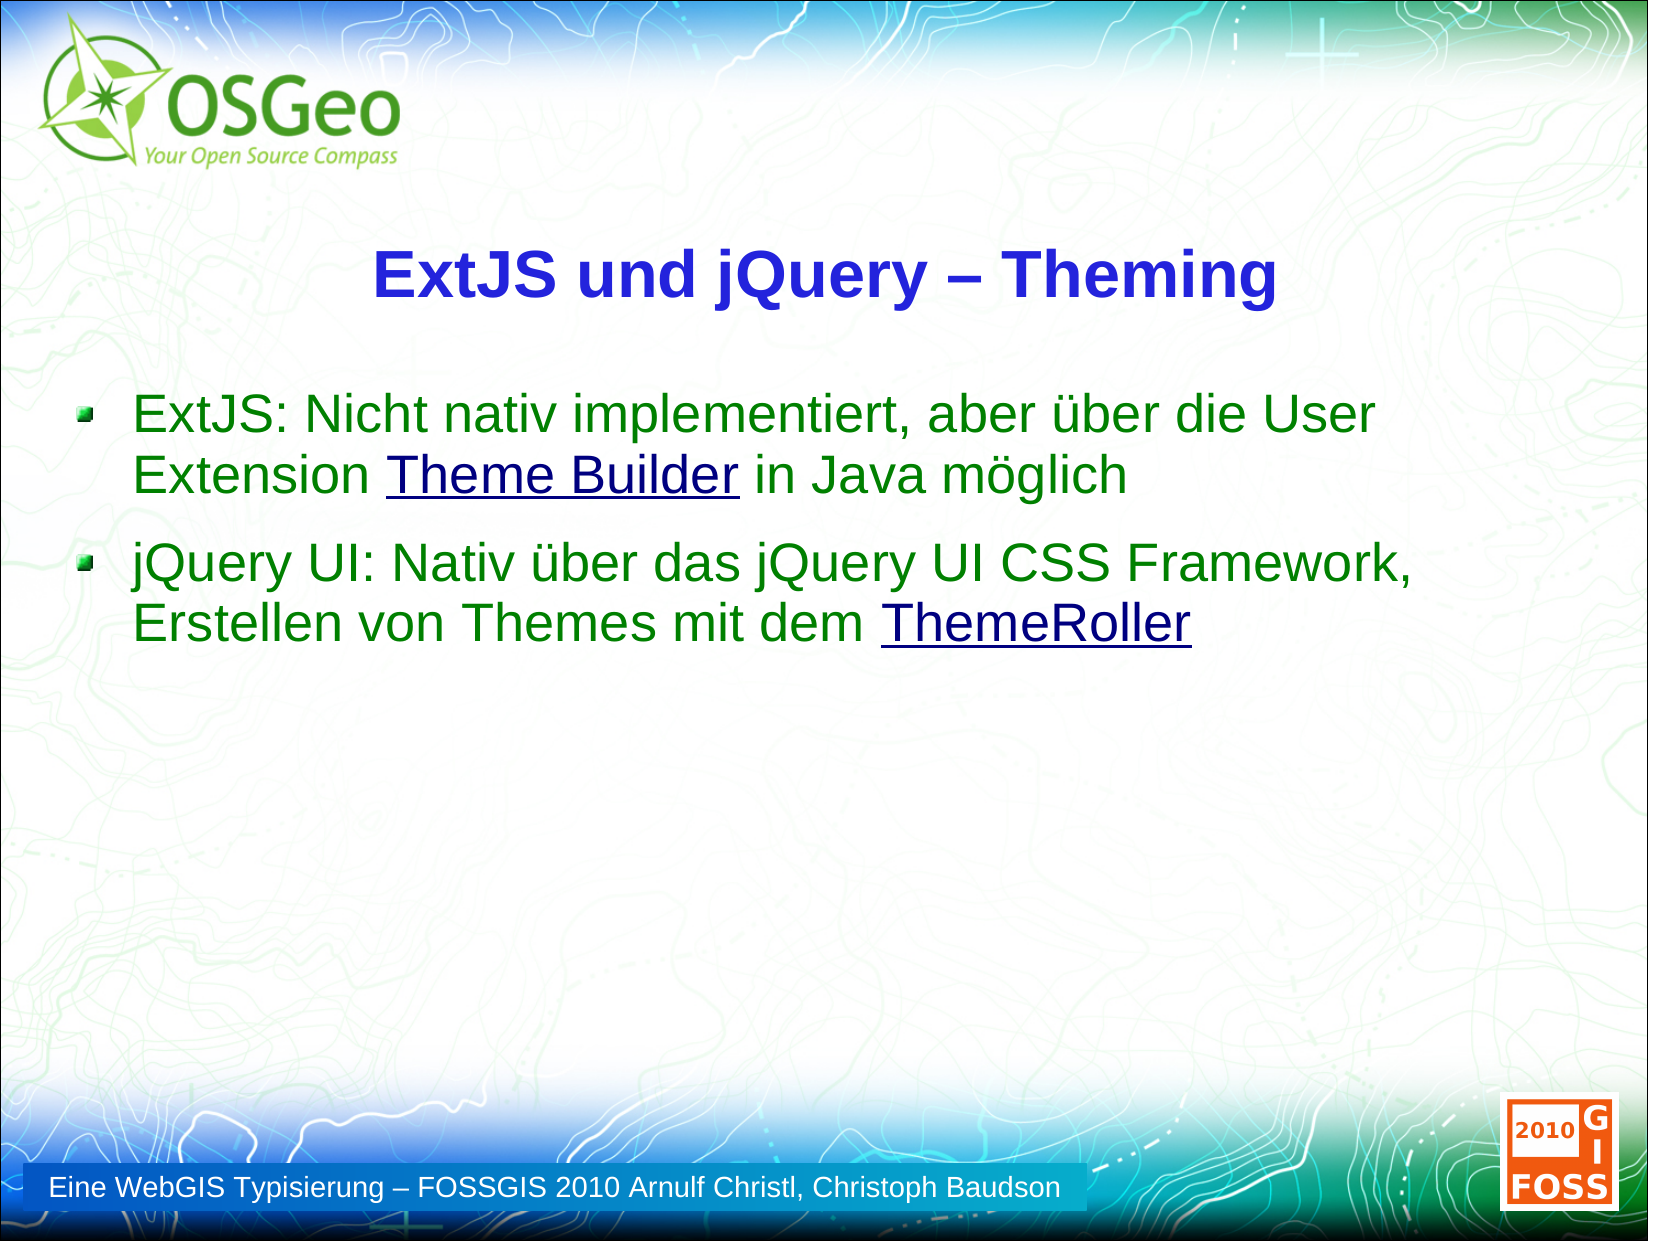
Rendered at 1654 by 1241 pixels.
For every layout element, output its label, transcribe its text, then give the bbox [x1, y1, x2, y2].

title ExtJS und jQuery – Theming [82, 208, 1571, 342]
picture [1, 1, 1647, 1240]
list ExtJS: Nicht nativ implementiert, aber über die User Extension Theme Builder in Java möglich jQuery UI: Nativ über das jQuery UI CSS Framework, Erstellen von Themes mit dem ThemeRoller [76, 383, 1565, 1188]
